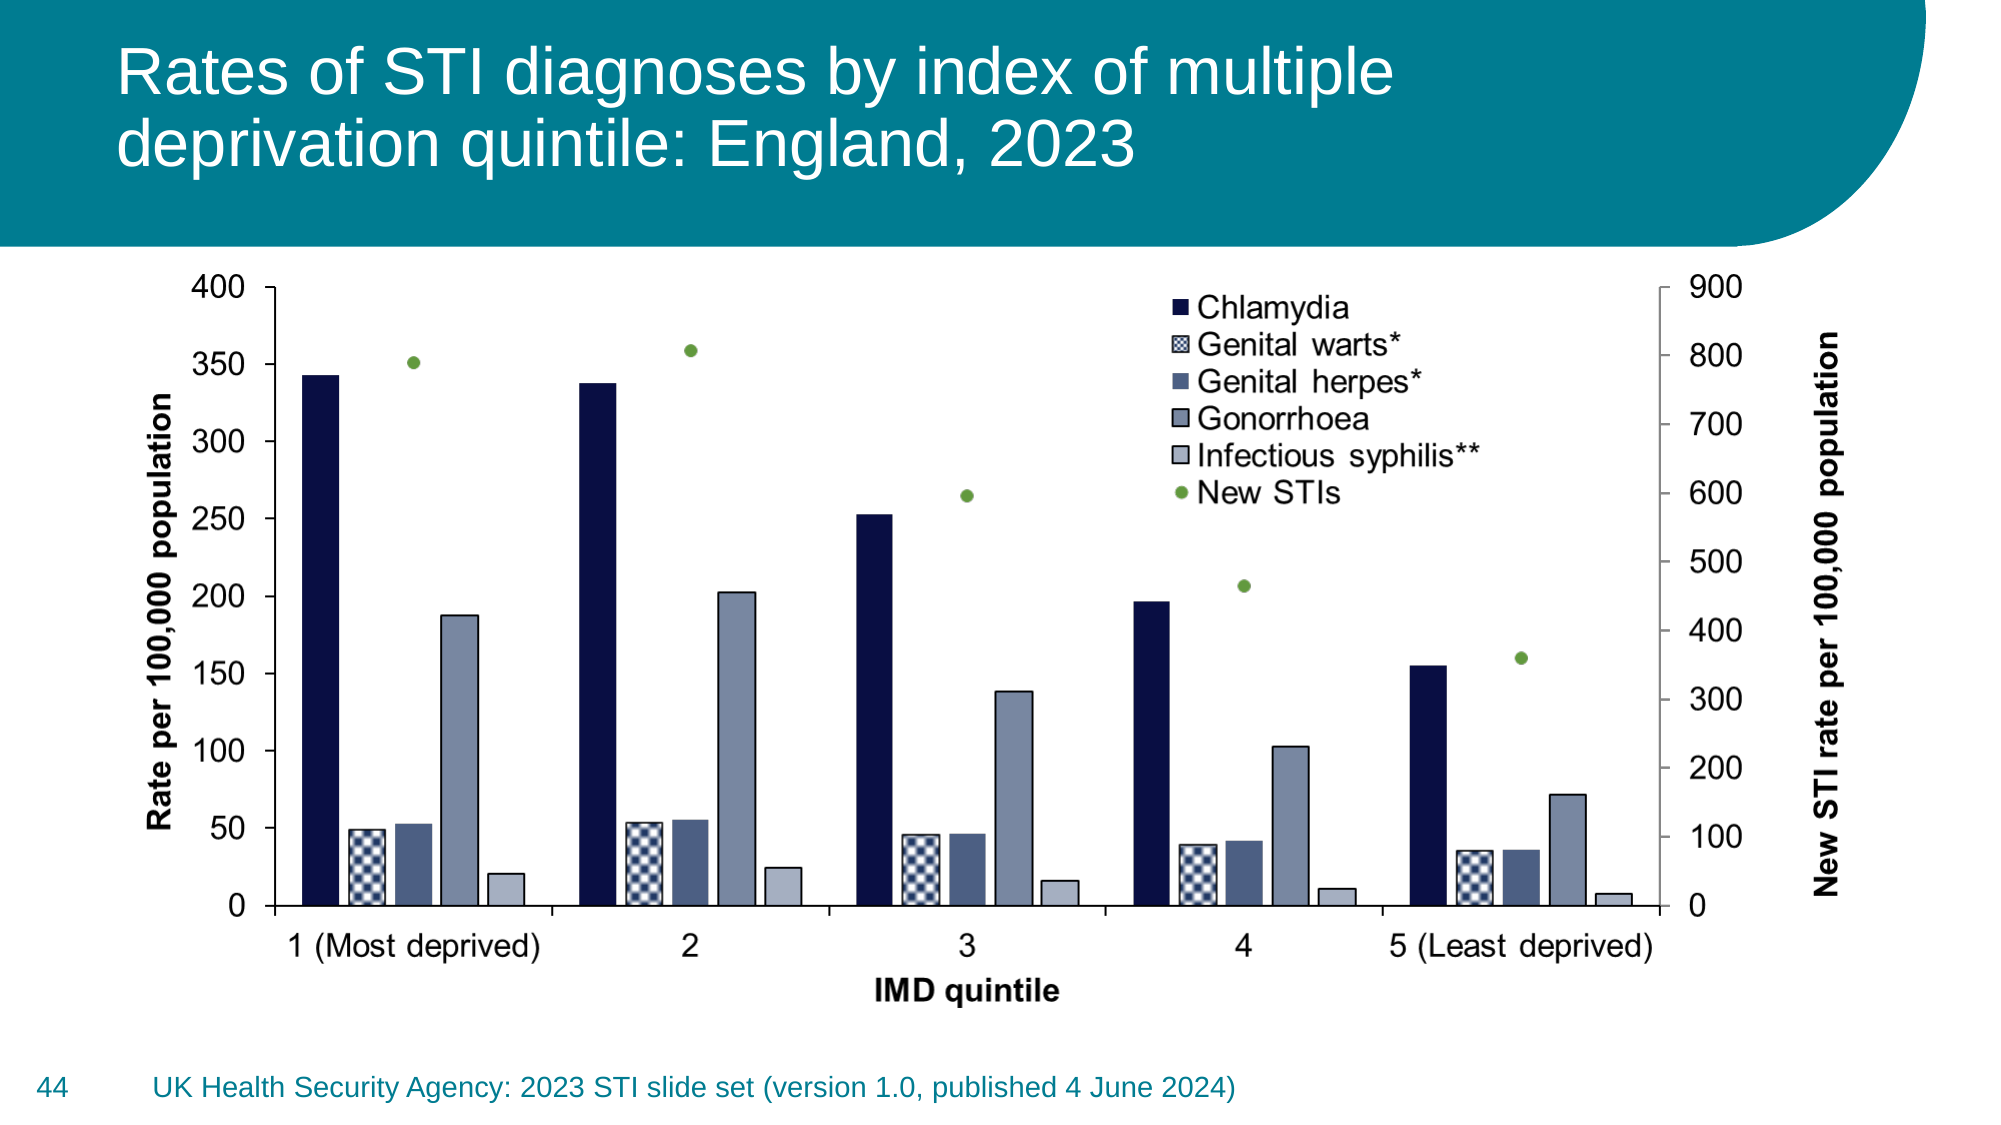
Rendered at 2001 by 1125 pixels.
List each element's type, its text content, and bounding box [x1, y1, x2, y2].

text_box UK Health Security Agency: 2023 STI slide set (version 1.0, published 4 June 2024) [137, 1056, 1780, 1116]
text_box [21, 1056, 120, 1117]
title Rates of STI diagnoses by index of multiple deprivation quintile: England, 2023 [101, 29, 1747, 189]
picture [119, 267, 1876, 1033]
